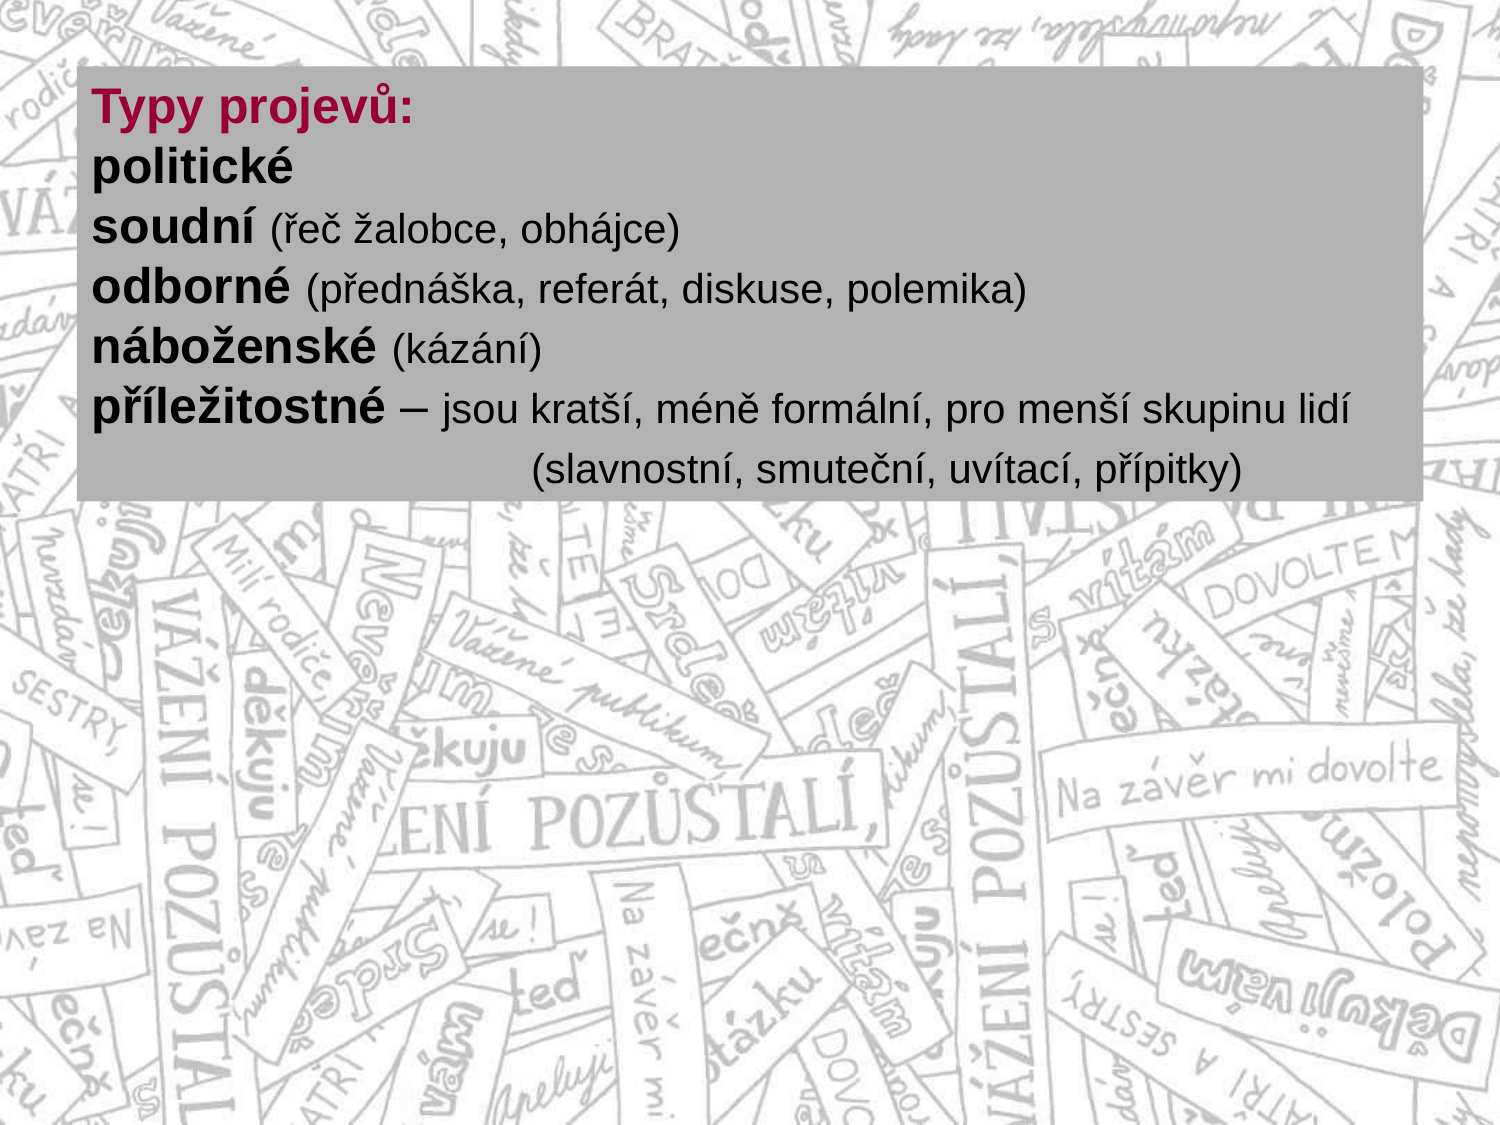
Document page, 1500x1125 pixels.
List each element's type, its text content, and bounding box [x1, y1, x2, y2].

text_box Typy projevů: politické soudní (řeč žalobce, obhájce) odborné (přednáška, referát, diskuse, polemika) náboženské (kázání) příležitostné – jsou kratší, méně formální, pro menší skupinu lidí (slavnostní, smuteční, uvítací, přípitky) [76, 66, 1424, 501]
